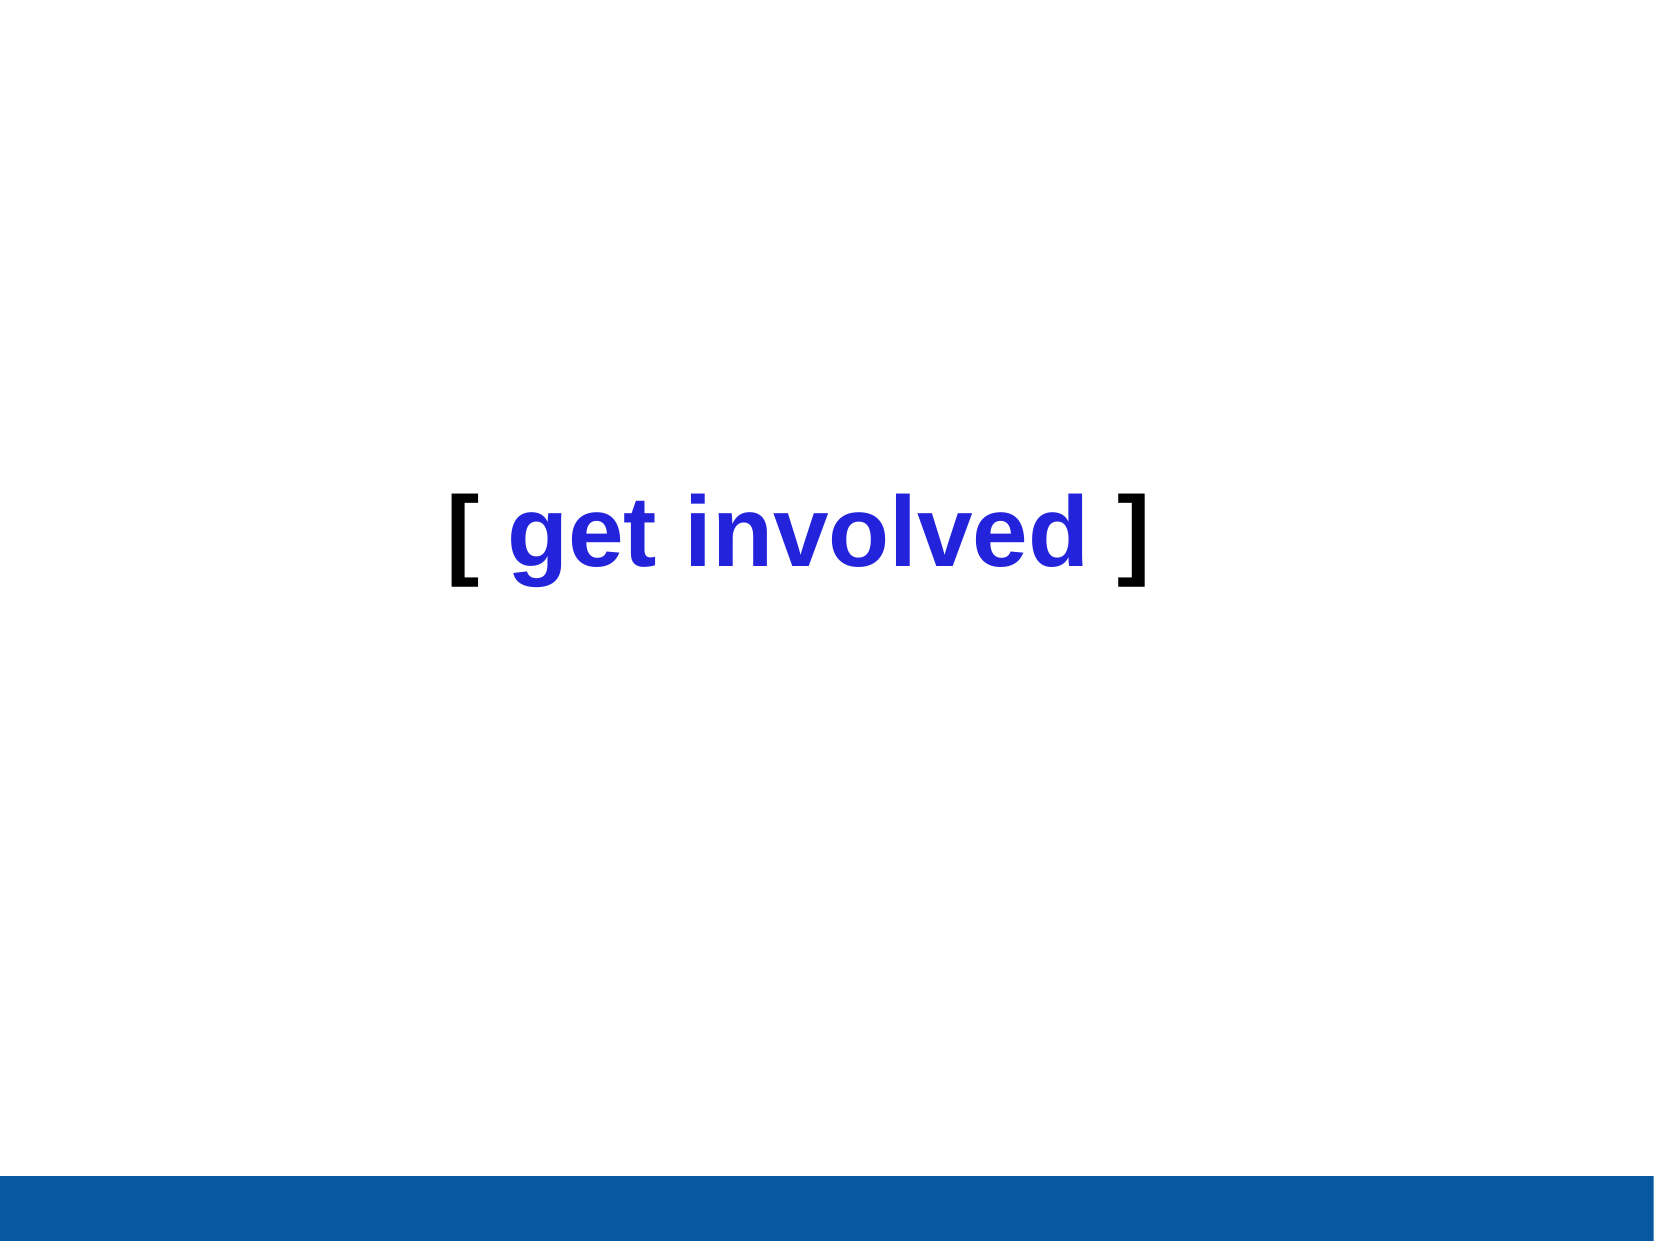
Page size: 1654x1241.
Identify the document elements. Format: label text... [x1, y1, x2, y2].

picture [0, 1176, 1654, 1241]
list [ get involved ] [297, 404, 1300, 738]
